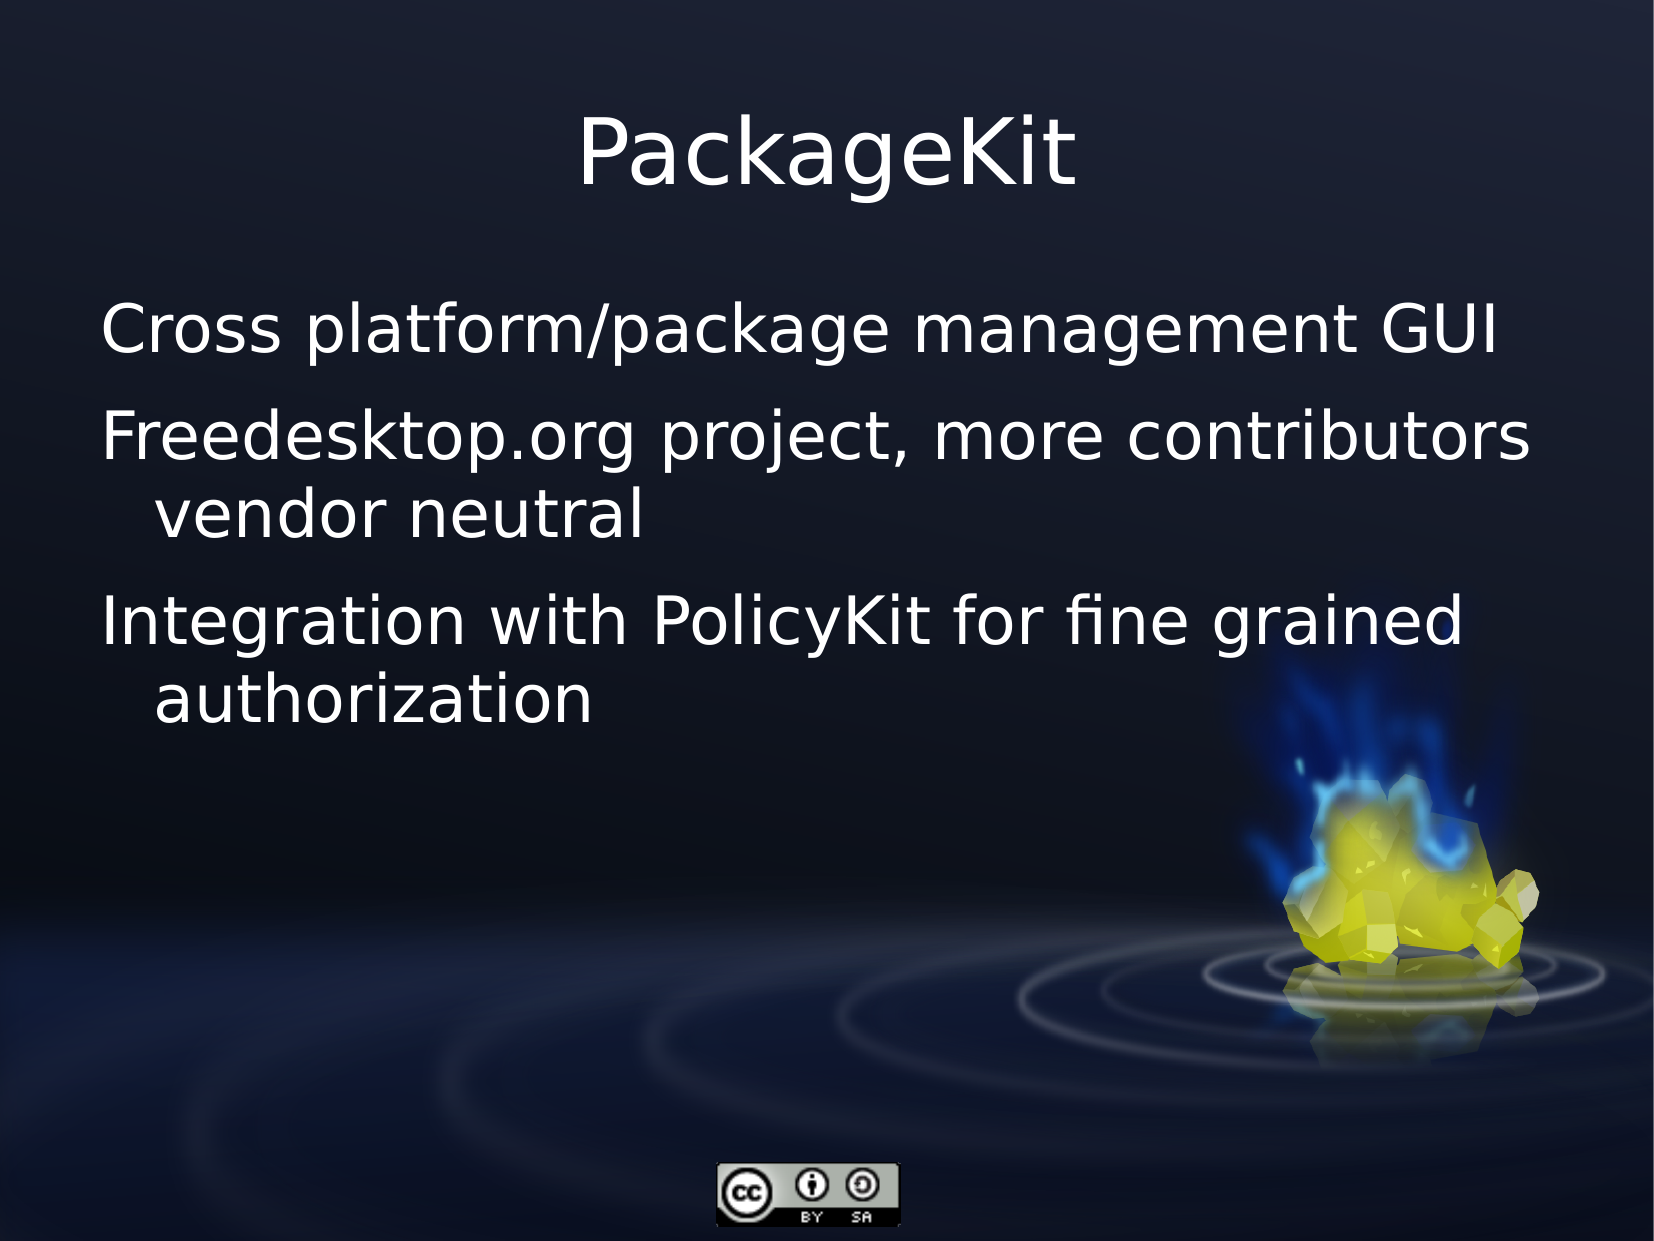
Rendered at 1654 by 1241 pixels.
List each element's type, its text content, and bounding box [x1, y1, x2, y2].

picture [0, 0, 1654, 1241]
title PackageKit [82, 49, 1571, 257]
list Cross platform/package management GUI Freedesktop.org project, more contributors vendor neutral Integration with PolicyKit for fine grained authorization [82, 290, 1571, 1109]
